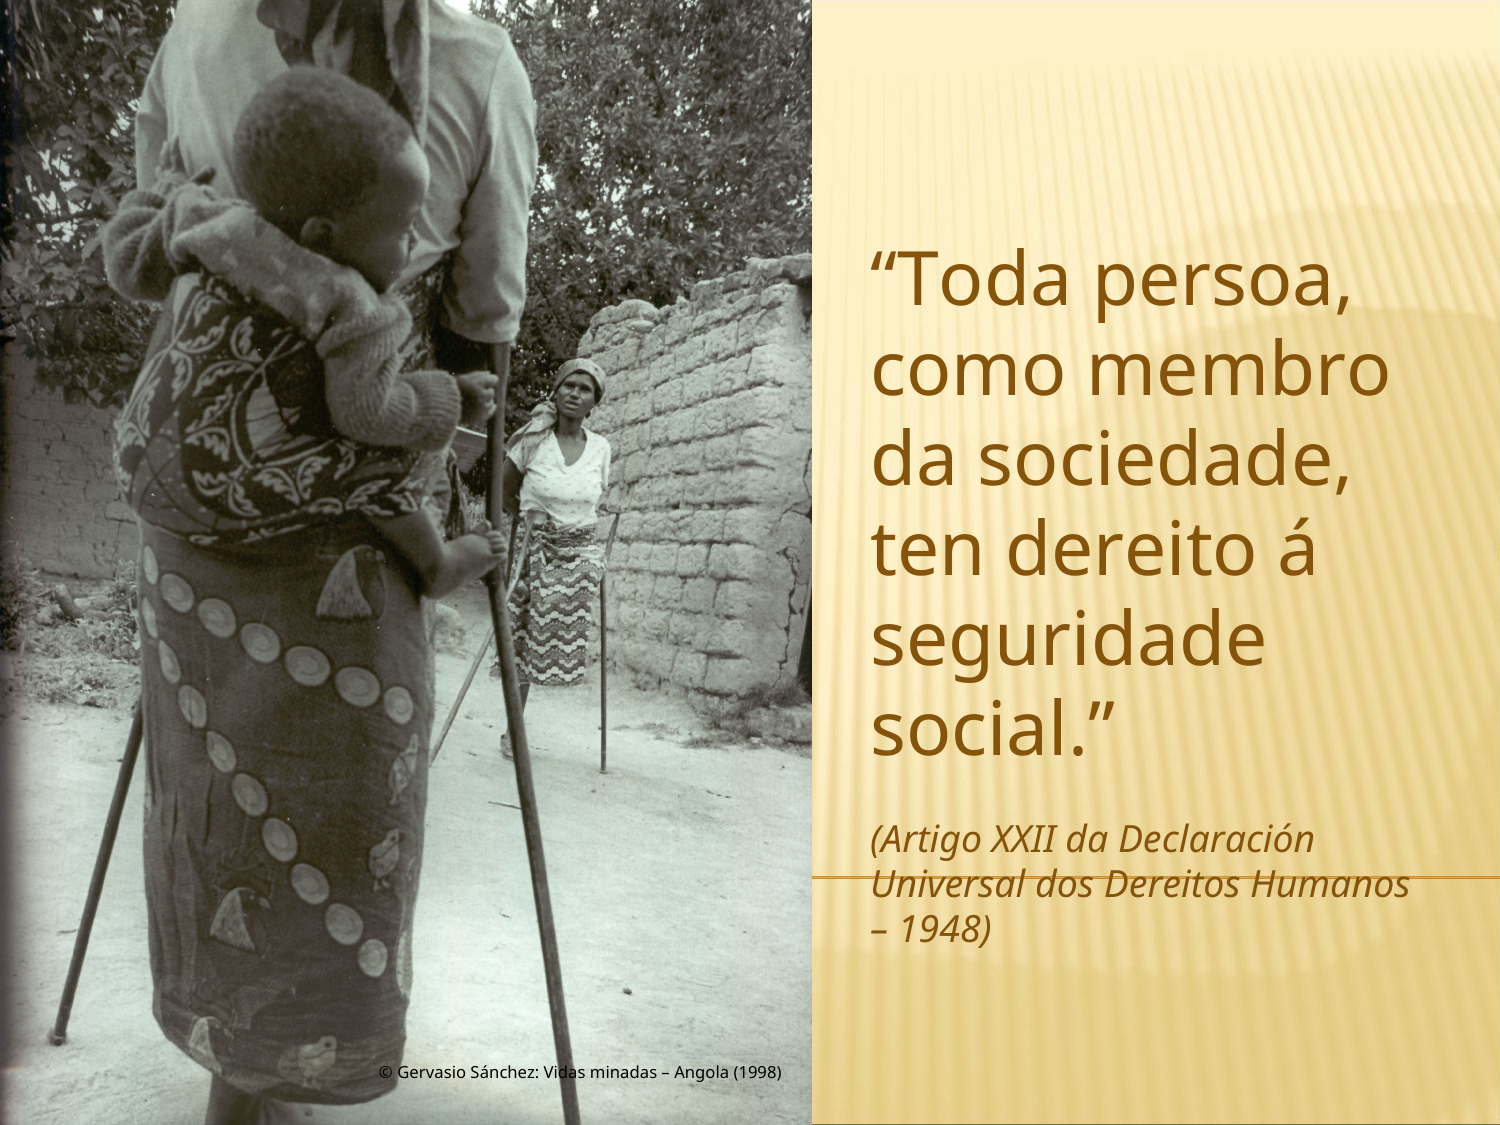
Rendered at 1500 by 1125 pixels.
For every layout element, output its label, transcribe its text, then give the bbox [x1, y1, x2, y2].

text_box “Toda persoa, como membro da sociedade, ten dereito á seguridade social.” (Artigo XXII da Declaración Universal dos Dereitos Humanos – 1948) [855, 222, 1454, 959]
picture [0, 0, 1500, 1125]
text_box © Gervasio Sánchez: Vidas minadas – Angola (1998) [234, 1054, 797, 1091]
